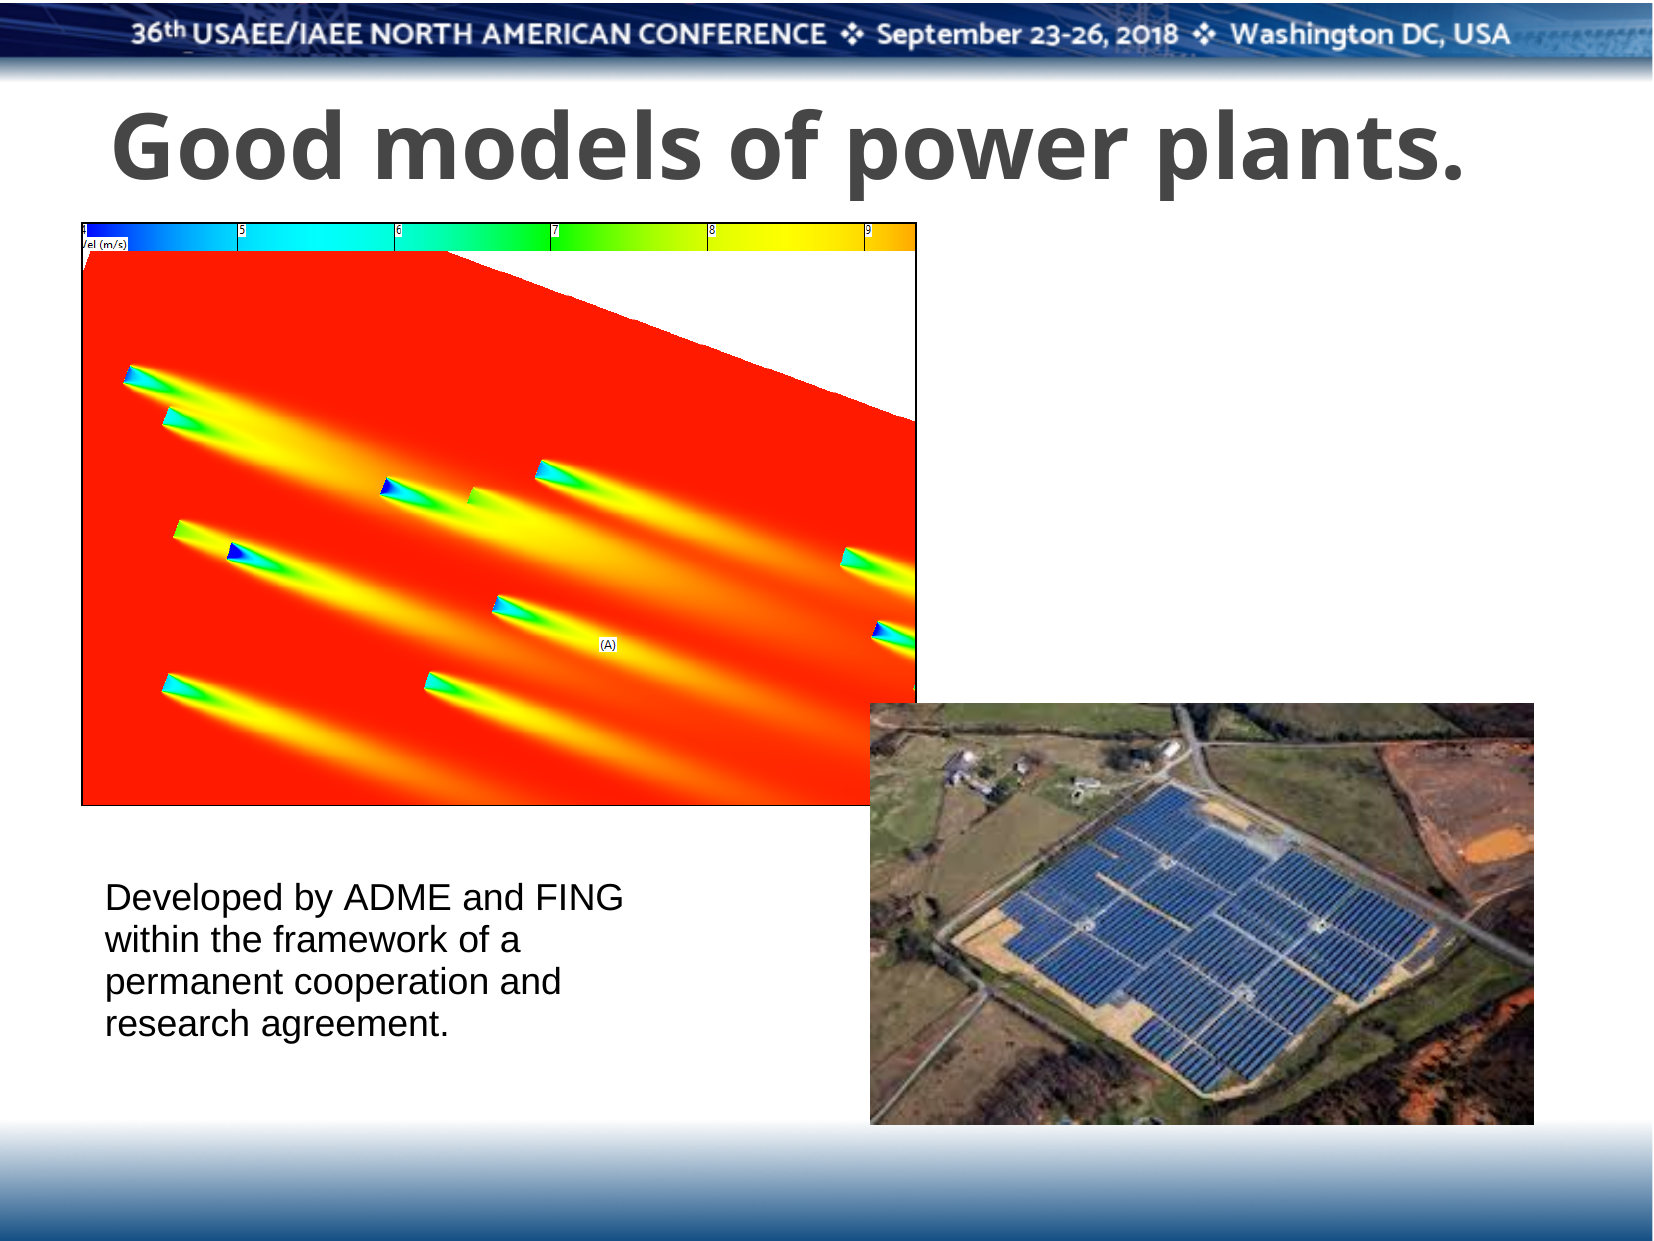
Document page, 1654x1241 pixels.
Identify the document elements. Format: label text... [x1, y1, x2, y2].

picture [0, 3, 1653, 1241]
title Good models of power plants. [45, 49, 1534, 240]
text_box Developed by ADME and FING within the framework of a permanent cooperation and research agreement. [90, 870, 691, 1053]
